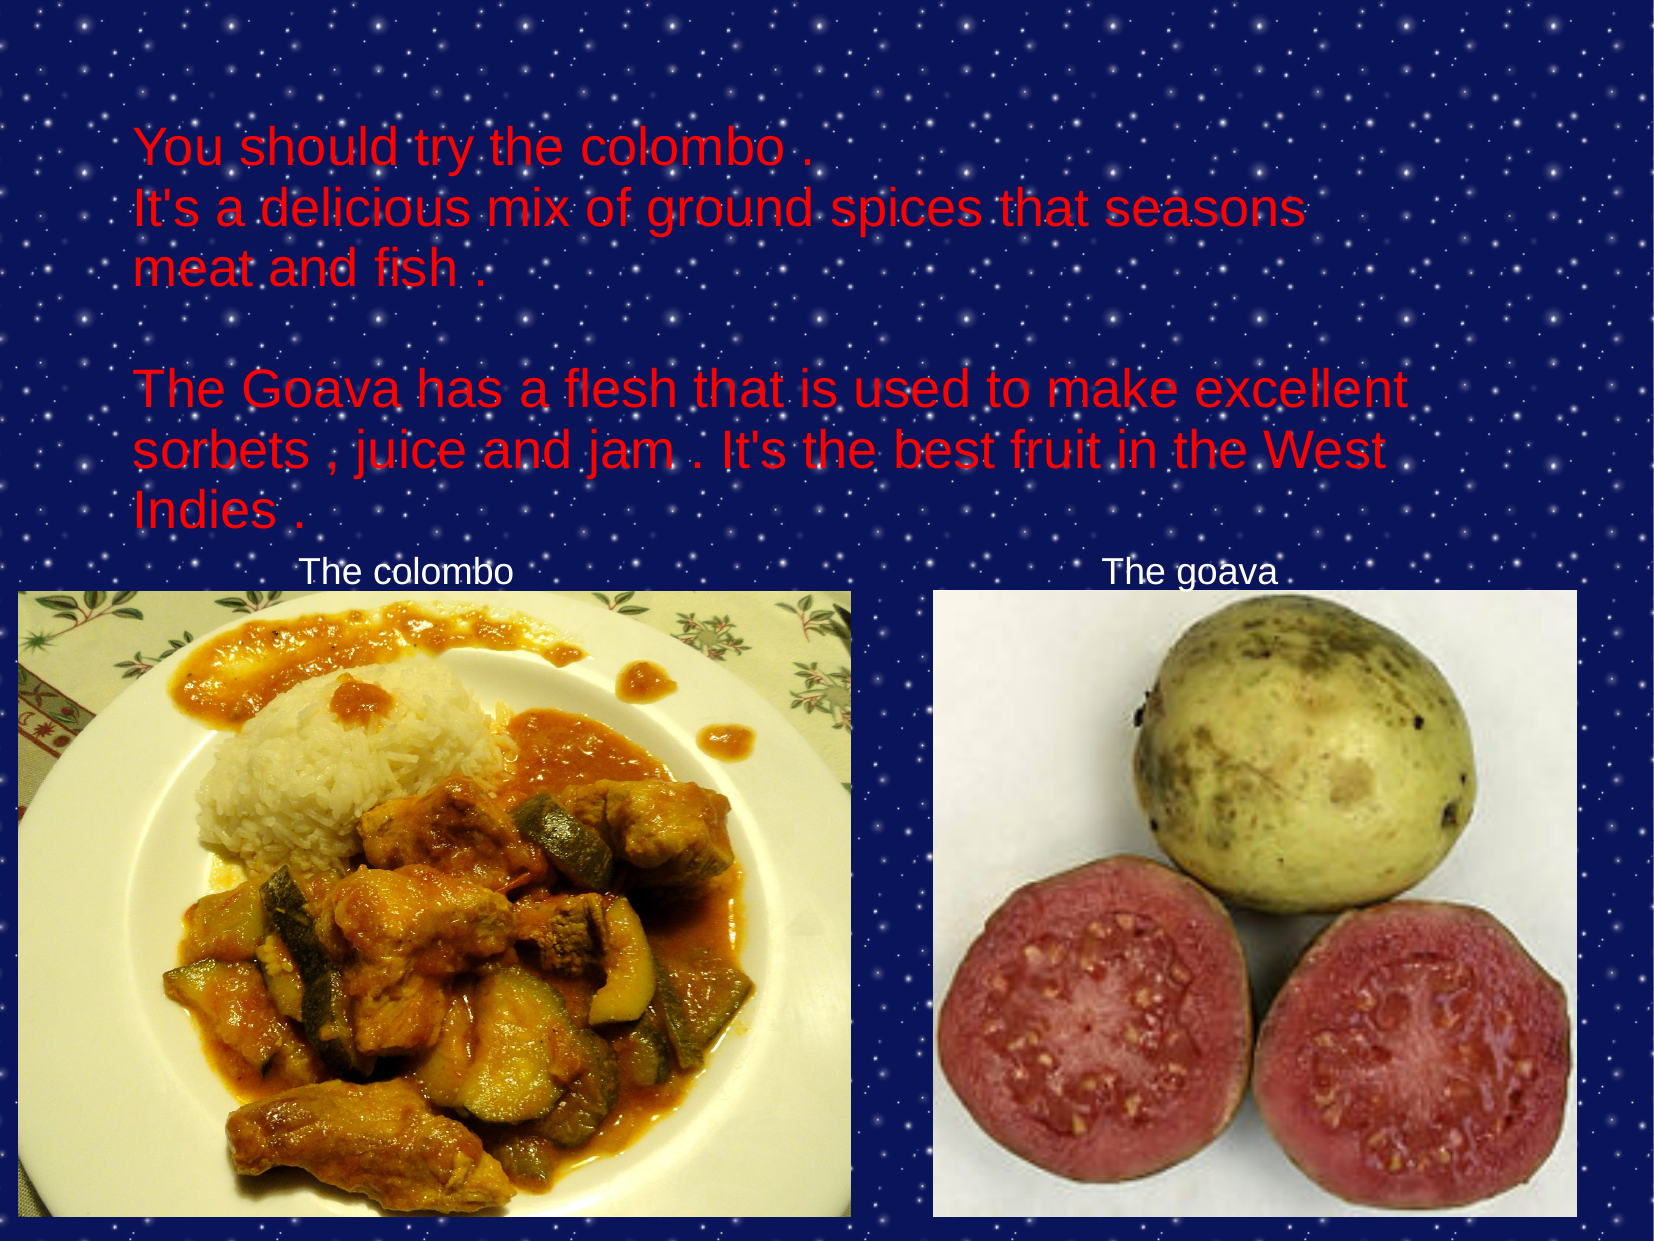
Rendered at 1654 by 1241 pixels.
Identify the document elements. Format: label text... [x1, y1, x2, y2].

text_box The goava [1086, 543, 1571, 601]
text_box You should try the colombo . It's a delicious mix of ground spices that seasons meat and fish . The Goava has a flesh that is used to make excellent sorbets , juice and jam . It's the best fruit in the West Indies . [118, 109, 1453, 548]
text_box The colombo [283, 543, 839, 601]
picture [0, 0, 1654, 1241]
